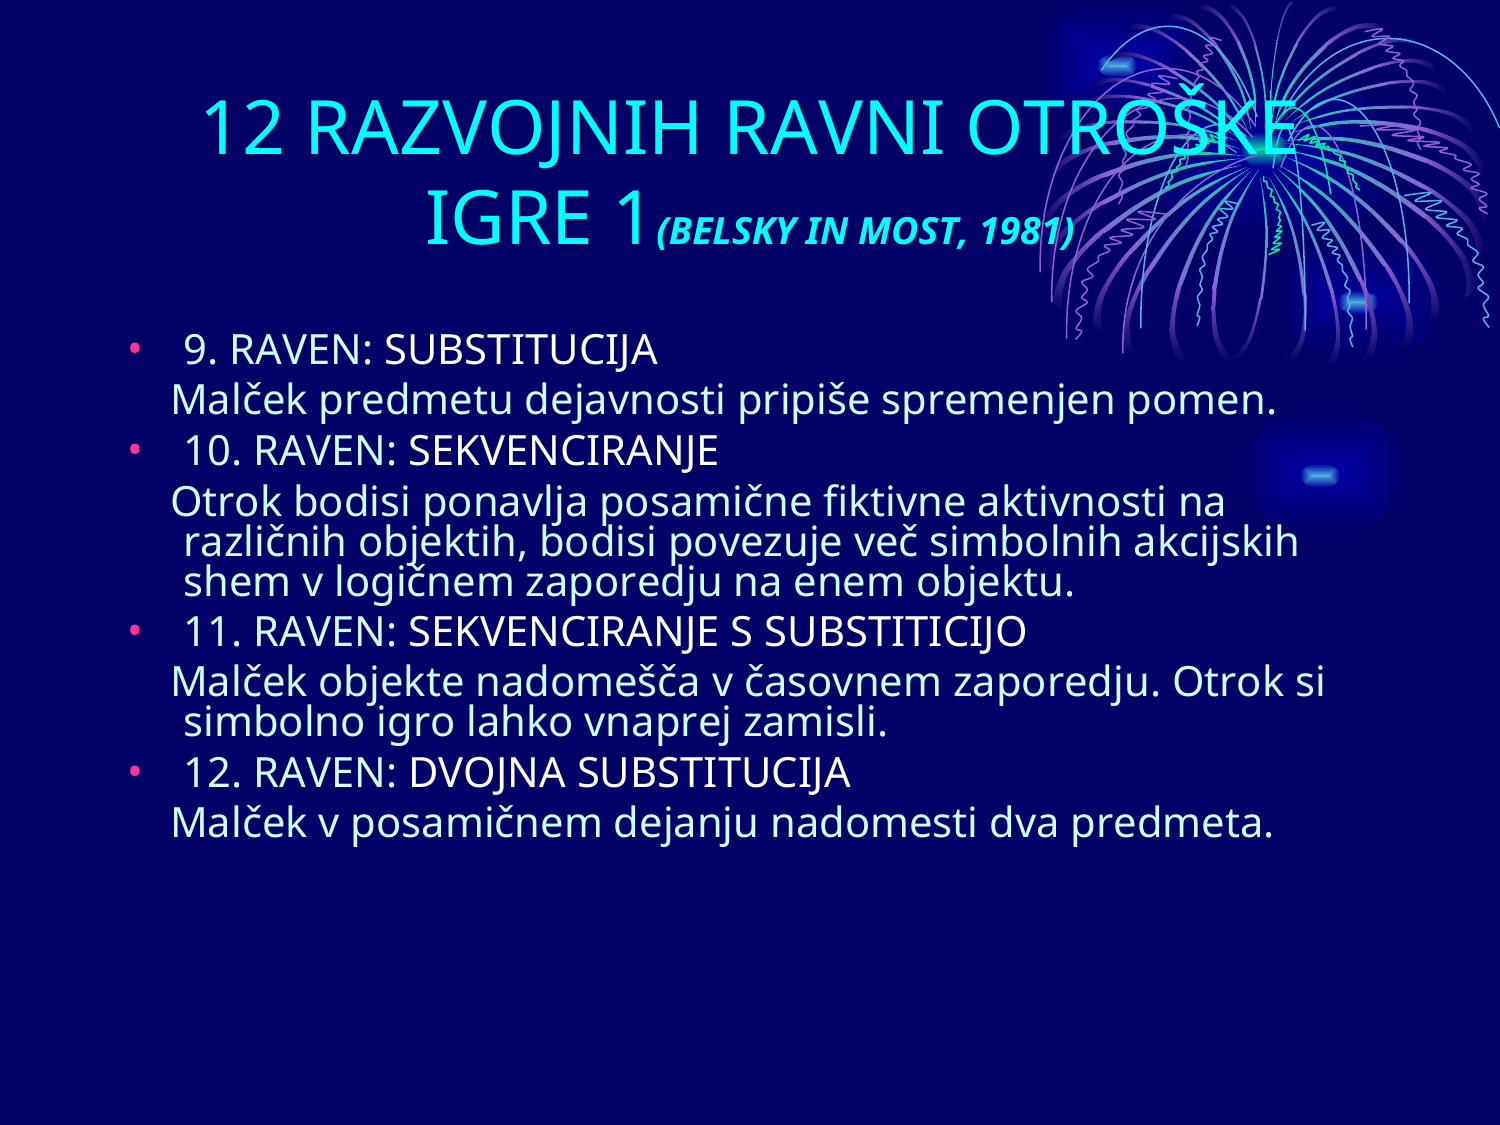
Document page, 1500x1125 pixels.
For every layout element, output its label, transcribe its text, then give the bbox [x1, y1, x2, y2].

list 9. RAVEN: SUBSTITUCIJA Malček predmetu dejavnosti pripiše spremenjen pomen. 10. RAVEN: SEKVENCIRANJE Otrok bodisi ponavlja posamične fiktivne aktivnosti na različnih objektih, bodisi povezuje več simbolnih akcijskih shem v logičnem zaporedju na enem objektu. 11. RAVEN: SEKVENCIRANJE S SUBSTITICIJO Malček objekte nadomešča v časovnem zaporedju. Otrok si simbolno igro lahko vnaprej zamisli. 12. RAVEN: DVOJNA SUBSTITUCIJA Malček v posamičnem dejanju nadomesti dva predmeta. [112, 324, 1388, 1000]
title 12 RAZVOJNIH RAVNI OTROŠKE IGRE 1(BELSKY IN MOST, 1981) [112, 49, 1388, 290]
